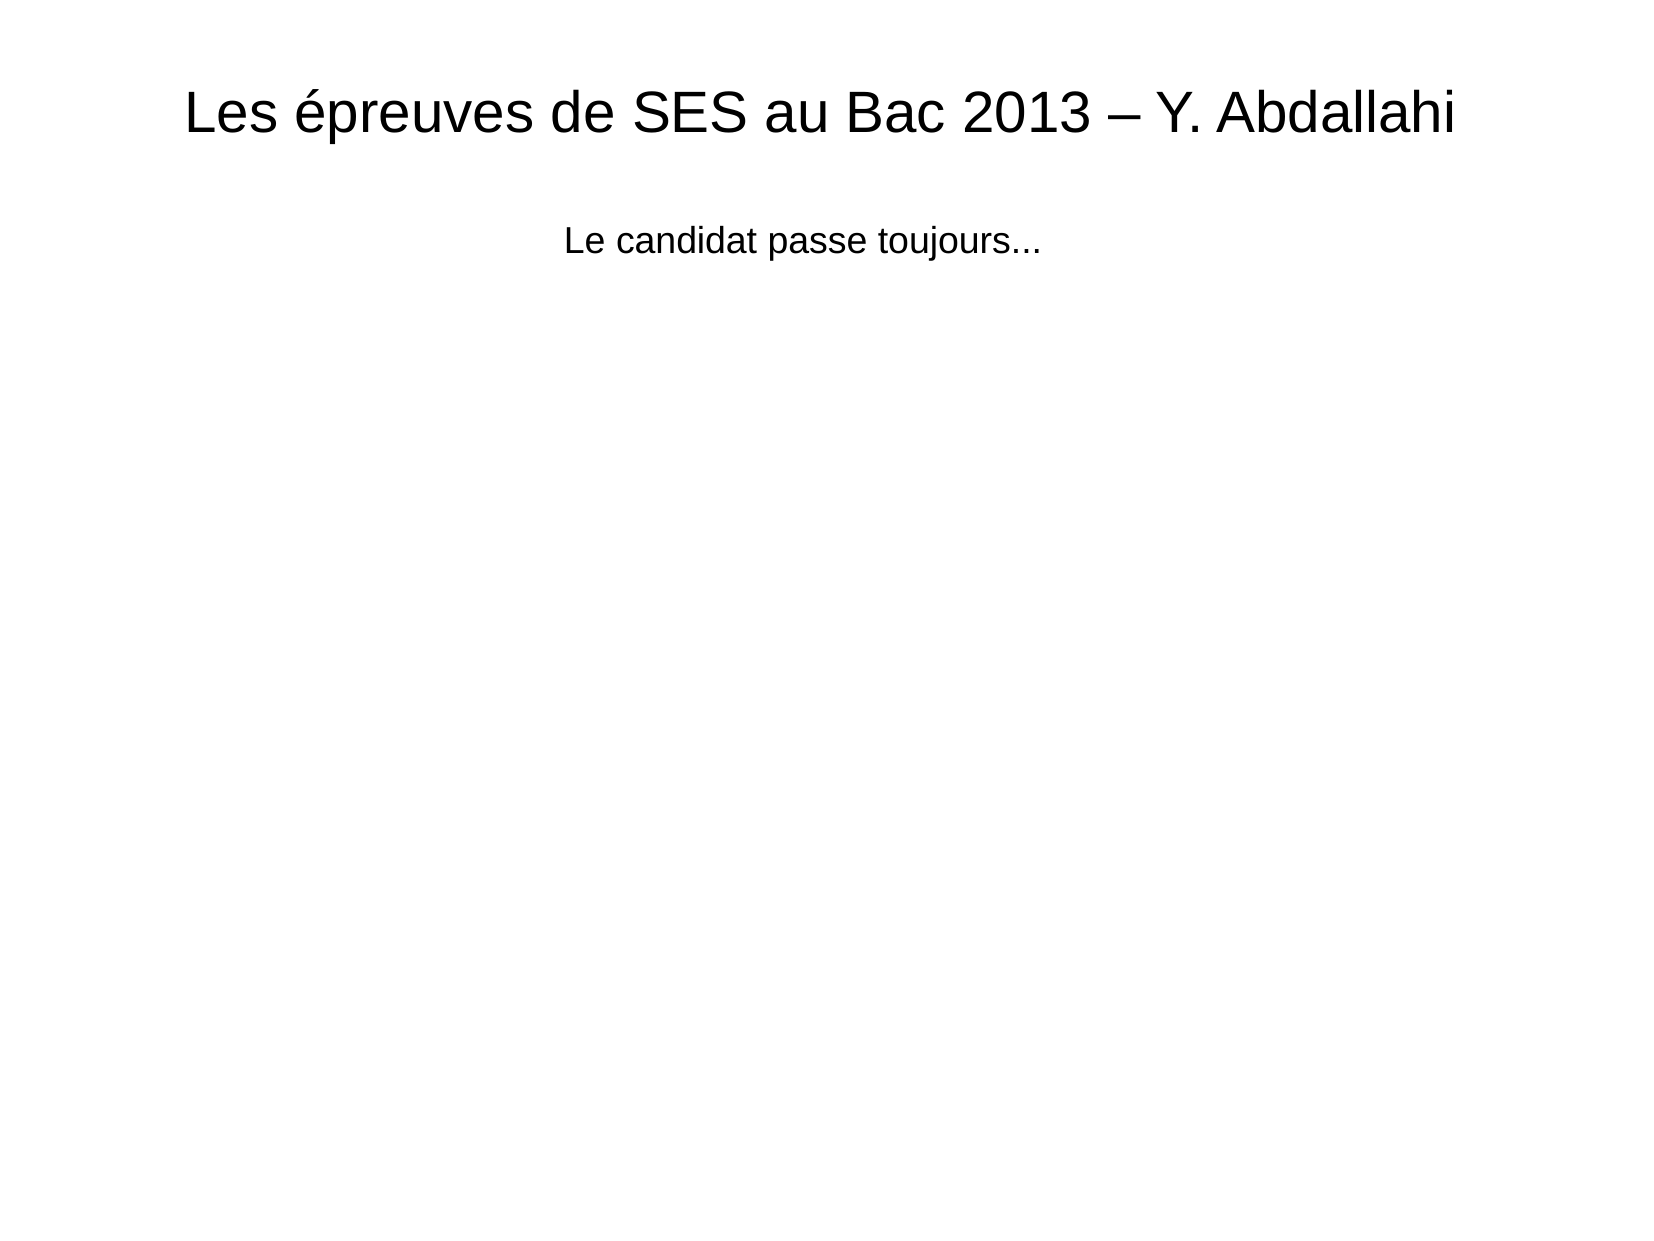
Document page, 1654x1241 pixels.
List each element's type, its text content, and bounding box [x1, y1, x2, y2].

title Les épreuves de SES au Bac 2013 – Y. Abdallahi [76, 53, 1566, 172]
text_box Le candidat passe toujours... [549, 212, 1059, 270]
